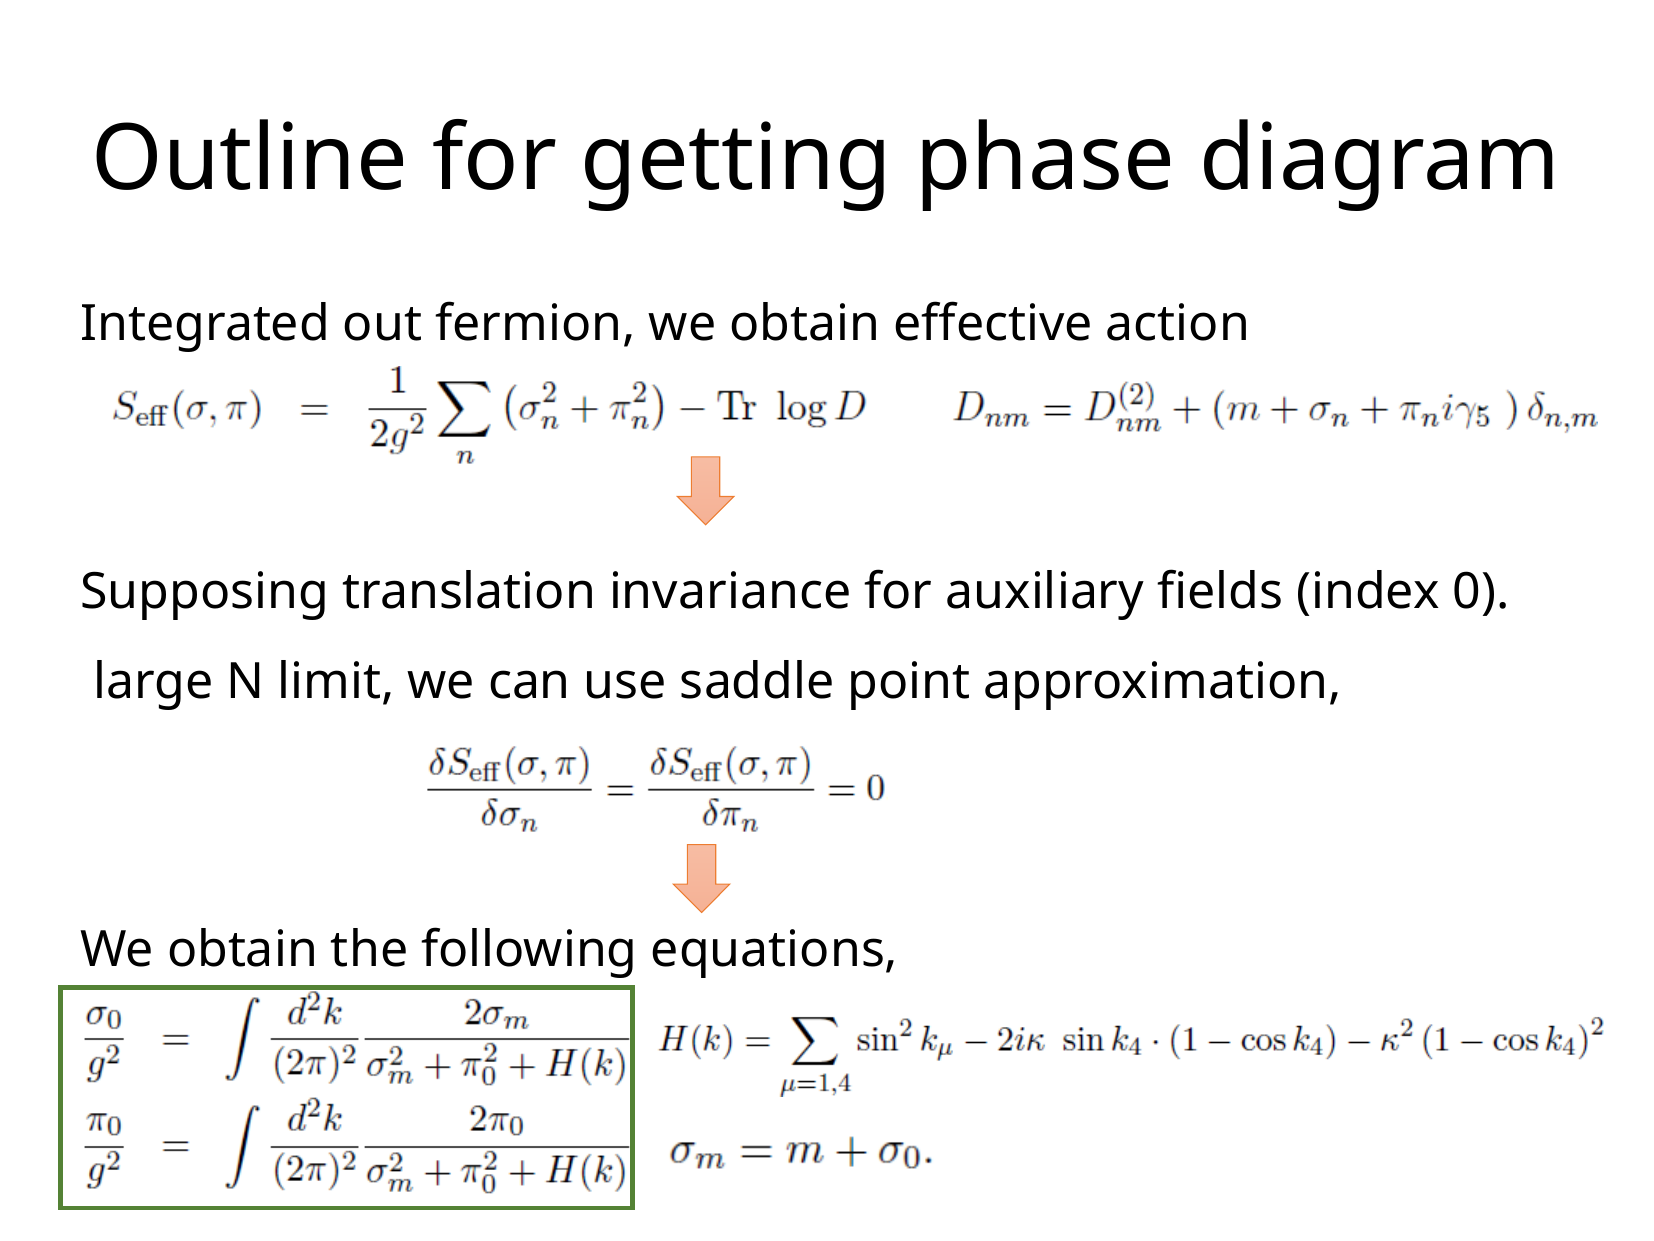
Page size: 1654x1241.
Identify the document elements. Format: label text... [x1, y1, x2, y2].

list Integrated out fermion, we obtain effective action Supposing translation invariance for auxiliary fields (index 0). large N limit, we can use saddle point approximation, We obtain the following equations, [80, 290, 1536, 1010]
picture [106, 366, 893, 467]
picture [941, 366, 1598, 446]
picture [401, 726, 888, 843]
picture [642, 1000, 1608, 1097]
picture [667, 1128, 937, 1178]
picture [63, 990, 631, 1206]
title Outline for getting phase diagram [82, 49, 1571, 257]
text_box [677, 456, 734, 525]
text_box [673, 844, 730, 913]
